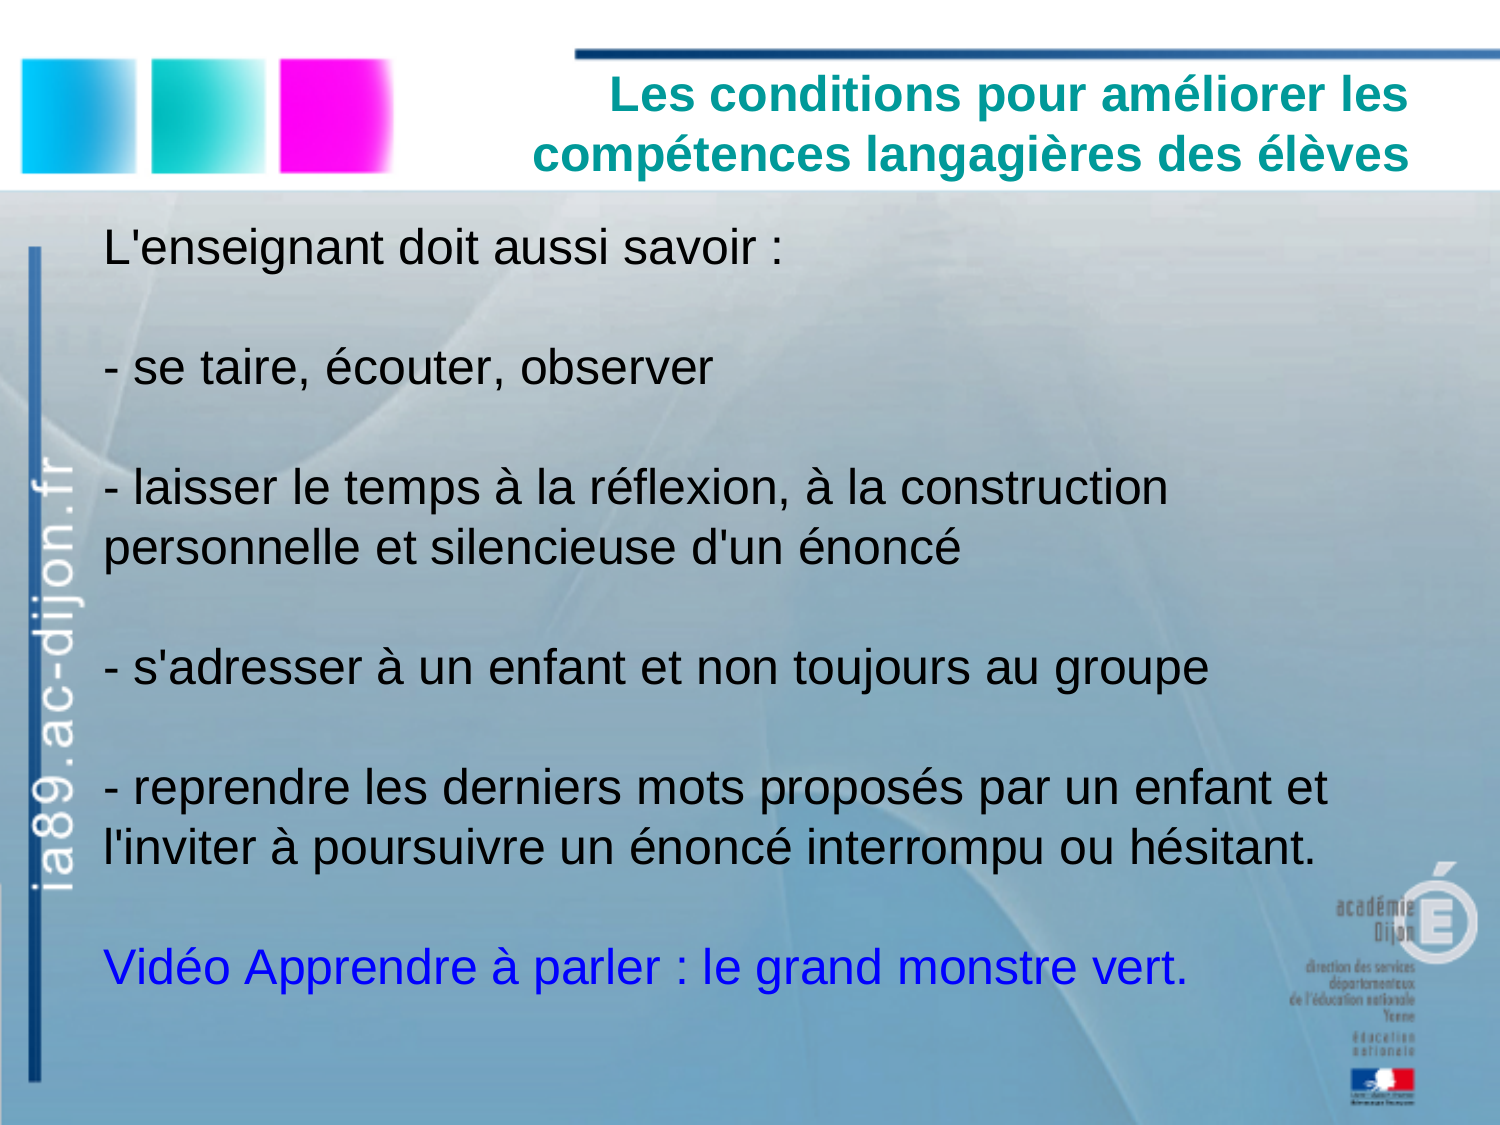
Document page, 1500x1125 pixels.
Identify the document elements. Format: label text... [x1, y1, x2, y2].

title Les conditions pour améliorer les compétences langagières des élèves [454, 42, 1426, 200]
text_box L'enseignant doit aussi savoir : - se taire, écouter, observer - laisser le temps à la réflexion, à la construction personnelle et silencieuse d'un énoncé - s'adresser à un enfant et non toujours au groupe - reprendre les derniers mots proposés par un enfant et l'inviter à poursuivre un énoncé interrompu ou hésitant. Vidéo Apprendre à parler : le grand monstre vert. [88, 206, 1418, 1002]
picture [0, 0, 1500, 1125]
